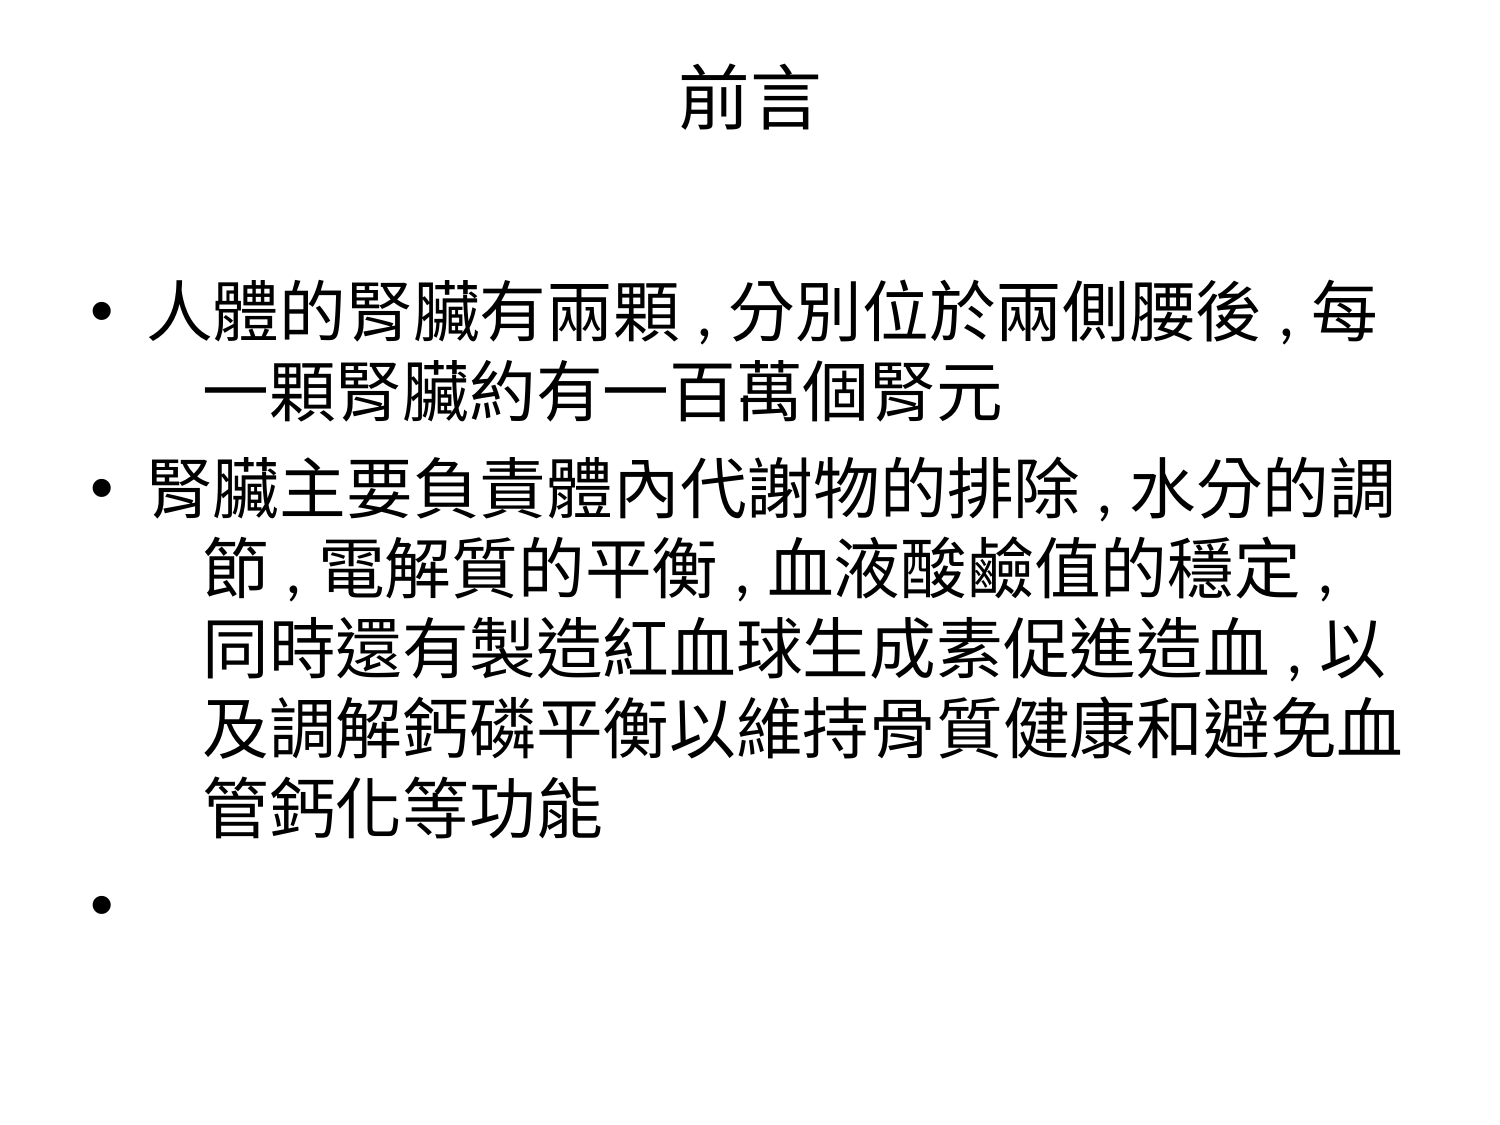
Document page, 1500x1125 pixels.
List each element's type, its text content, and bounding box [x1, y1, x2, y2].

list 人體的腎臟有兩顆,分別位於兩側腰後,每一顆腎臟約有一百萬個腎元 腎臟主要負責體內代謝物的排除,水分的調節,電解質的平衡,血液酸鹼值的穩定,同時還有製造紅血球生成素促進造血,以及調解鈣磷平衡以維持骨質健康和避免血管鈣化等功能 [75, 262, 1426, 1005]
title 前言 [75, 45, 1426, 233]
